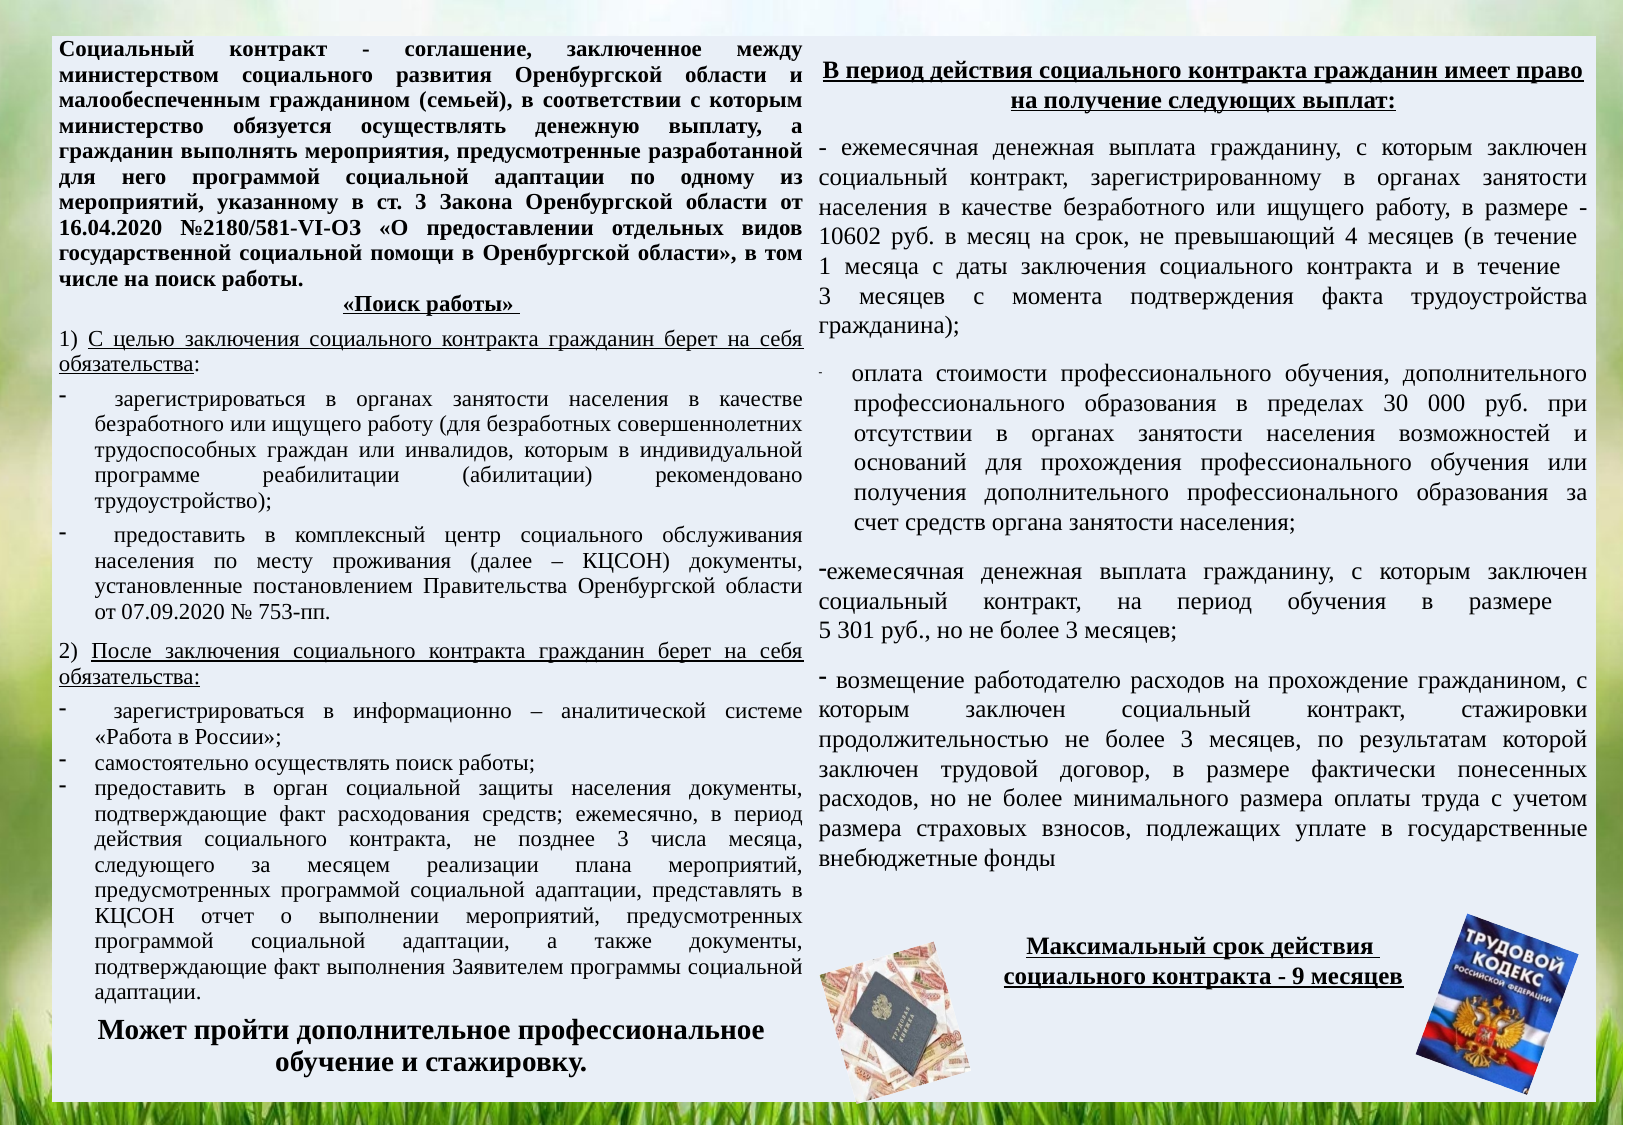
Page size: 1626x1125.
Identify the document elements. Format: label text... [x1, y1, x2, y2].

picture [0, 0, 1623, 1125]
table_header В период действия социального контракта гражданин имеет право на получение следующих выплат: - ежемесячная денежная выплата гражданину, с которым заключен социальный контракт, зарегистрированному в органах занятости населения в качестве безработного или ищущего работу, в размере -10602 руб. в месяц на срок, не превышающий 4 месяцев (в течение 1 месяца с даты заключения социального контракта и в течение 3 месяцев с момента подтверждения факта трудоустройства гражданина); оплата стоимости профессионального обучения, дополнительного профессионального образования в пределах 30 000 руб. при отсутствии в органах занятости населения возможностей и оснований для прохождения профессионального обучения или получения дополнительного профессионального образования за счет средств органа занятости населения; ежемесячная денежная выплата гражданину, с которым заключен социальный контракт, на период обучения в размере 5 301 руб., но не более 3 месяцев; возмещение работодателю расходов на прохождение гражданином, с которым заключен социальный контракт, стажировки продолжительностью не более 3 месяцев, по результатам которой заключен трудовой договор, в размере фактически понесенных расходов, но не более минимального размера оплаты труда с учетом размера страховых взносов, подлежащих уплате в государственные внебюджетные фонды Максимальный срок действия социального контракта - 9 месяцев [811, 36, 1596, 1102]
table_header Социальный контракт - соглашение, заключенное между министерством социального развития Оренбургской области и малообеспеченным гражданином (семьей), в соответствии с которым министерство обязуется осуществлять денежную выплату, а гражданин выполнять мероприятия, предусмотренные разработанной для него программой социальной адаптации по одному из мероприятий, указанному в ст. 3 Закона Оренбургской области от 16.04.2020 №2180/581-VI-ОЗ «О предоставлении отдельных видов государственной социальной помощи в Оренбургской области», в том числе на поиск работы. «Поиск работы» 1) С целью заключения социального контракта гражданин берет на себя обязательства: зарегистрироваться в органах занятости населения в качестве безработного или ищущего работу (для безработных совершеннолетних трудоспособных граждан или инвалидов, которым в индивидуальной программе реабилитации (абилитации) рекомендовано трудоустройство); предоставить в комплексный центр социального обслуживания населения по месту проживания (далее – КЦСОН) документы, установленные постановлением Правительства Оренбургской области от 07.09.2020 № 753-пп. 2) После заключения социального контракта гражданин берет на себя обязательства: зарегистрироваться в информационно – аналитической системе «Работа в России»; самостоятельно осуществлять поиск работы; предоставить в орган социальной защиты населения документы, подтверждающие факт расходования средств; ежемесячно, в период действия социального контракта, не позднее 3 числа месяца, следующего за месяцем реализации плана мероприятий, предусмотренных программой социальной адаптации, представлять в КЦСОН отчет о выполнении мероприятий, предусмотренных программой социальной адаптации, а также документы, подтверждающие факт выполнения Заявителем программы социальной адаптации. Может пройти дополнительное профессиональное обучение и стажировку. [52, 36, 811, 1102]
